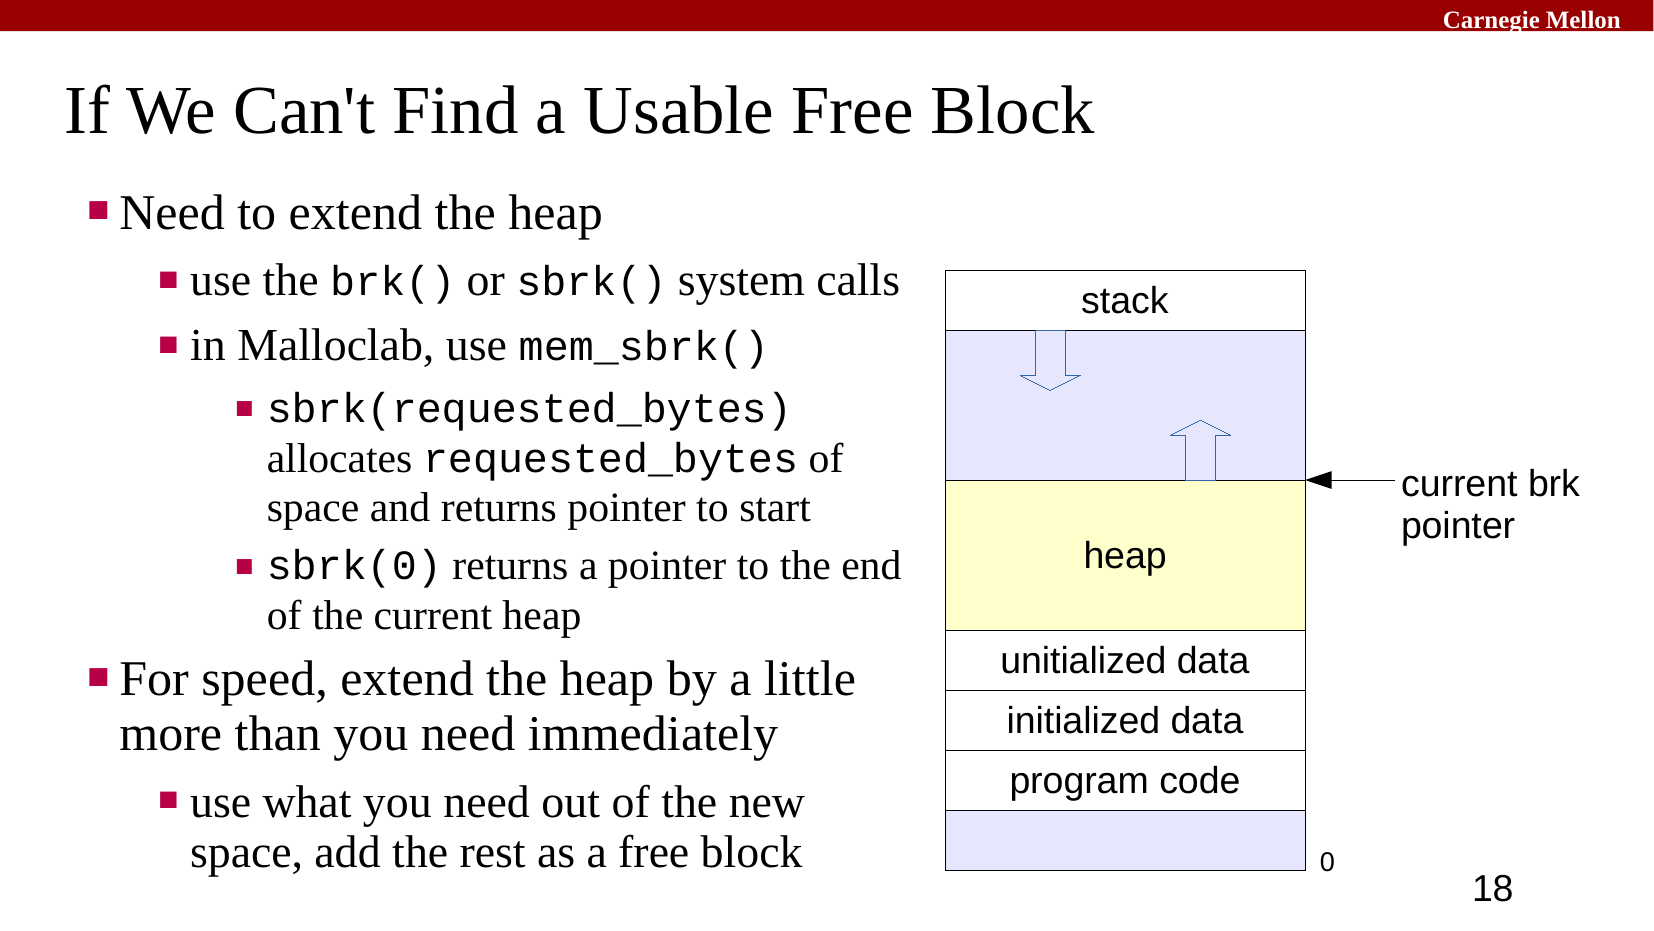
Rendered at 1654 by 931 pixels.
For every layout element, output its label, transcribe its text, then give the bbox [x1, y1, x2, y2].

text_box current brk pointer [1386, 454, 1595, 554]
text_box heap [945, 481, 1306, 631]
text_box [945, 811, 1306, 871]
text_box initialized data [945, 691, 1306, 751]
text_box program code [945, 751, 1306, 811]
text_box [945, 330, 1306, 481]
text_box 0 [1305, 840, 1350, 901]
text_box unitialized data [945, 631, 1306, 691]
title If We Can't Find a Usable Free Block [64, 58, 1576, 163]
list Need to extend the heap use the brk() or sbrk() system calls in Malloclab, use mem_sbrk() sbrk(requested_bytes) allocates requested_bytes of space and returns pointer to start sbrk(0) returns a pointer to the end of the current heap For speed, extend the heap by a little more than you need immediately use what you need out of the new space, add the rest as a free block [71, 184, 916, 916]
text_box stack [945, 270, 1306, 331]
